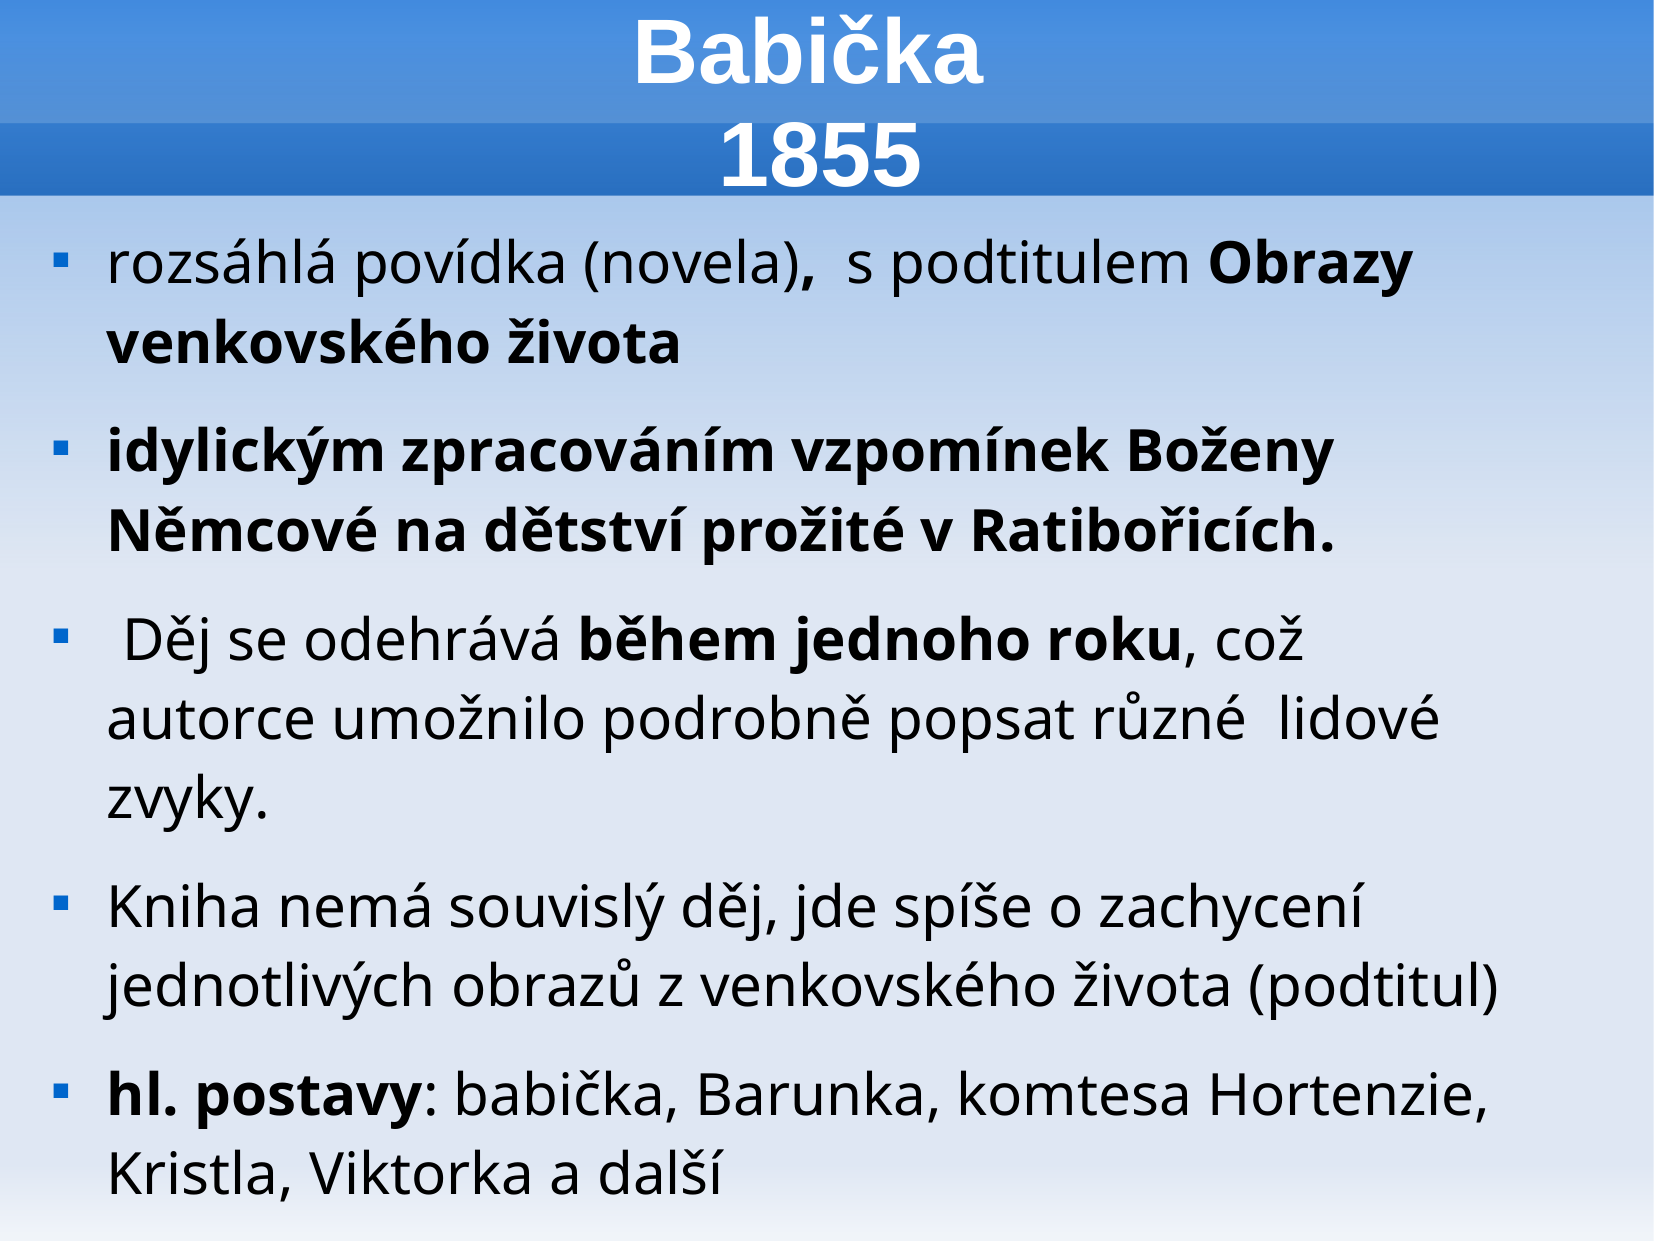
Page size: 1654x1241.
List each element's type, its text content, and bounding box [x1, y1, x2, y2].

title Babička 1855 [76, 1, 1565, 207]
picture [0, 0, 1654, 1241]
list rozsáhlá povídka (novela), s podtitulem Obrazy venkovského života idylickým zpracováním vzpomínek Boženy Němcové na dětství prožité v Ratibořicích. Děj se odehrává během jednoho roku, což autorce umožnilo podrobně popsat různé lidové zvyky. Kniha nemá souvislý děj, jde spíše o zachycení jednotlivých obrazů z venkovského života (podtitul) hl. postavy: babička, Barunka, komtesa Hortenzie, Kristla, Viktorka a další [36, 221, 1525, 1241]
